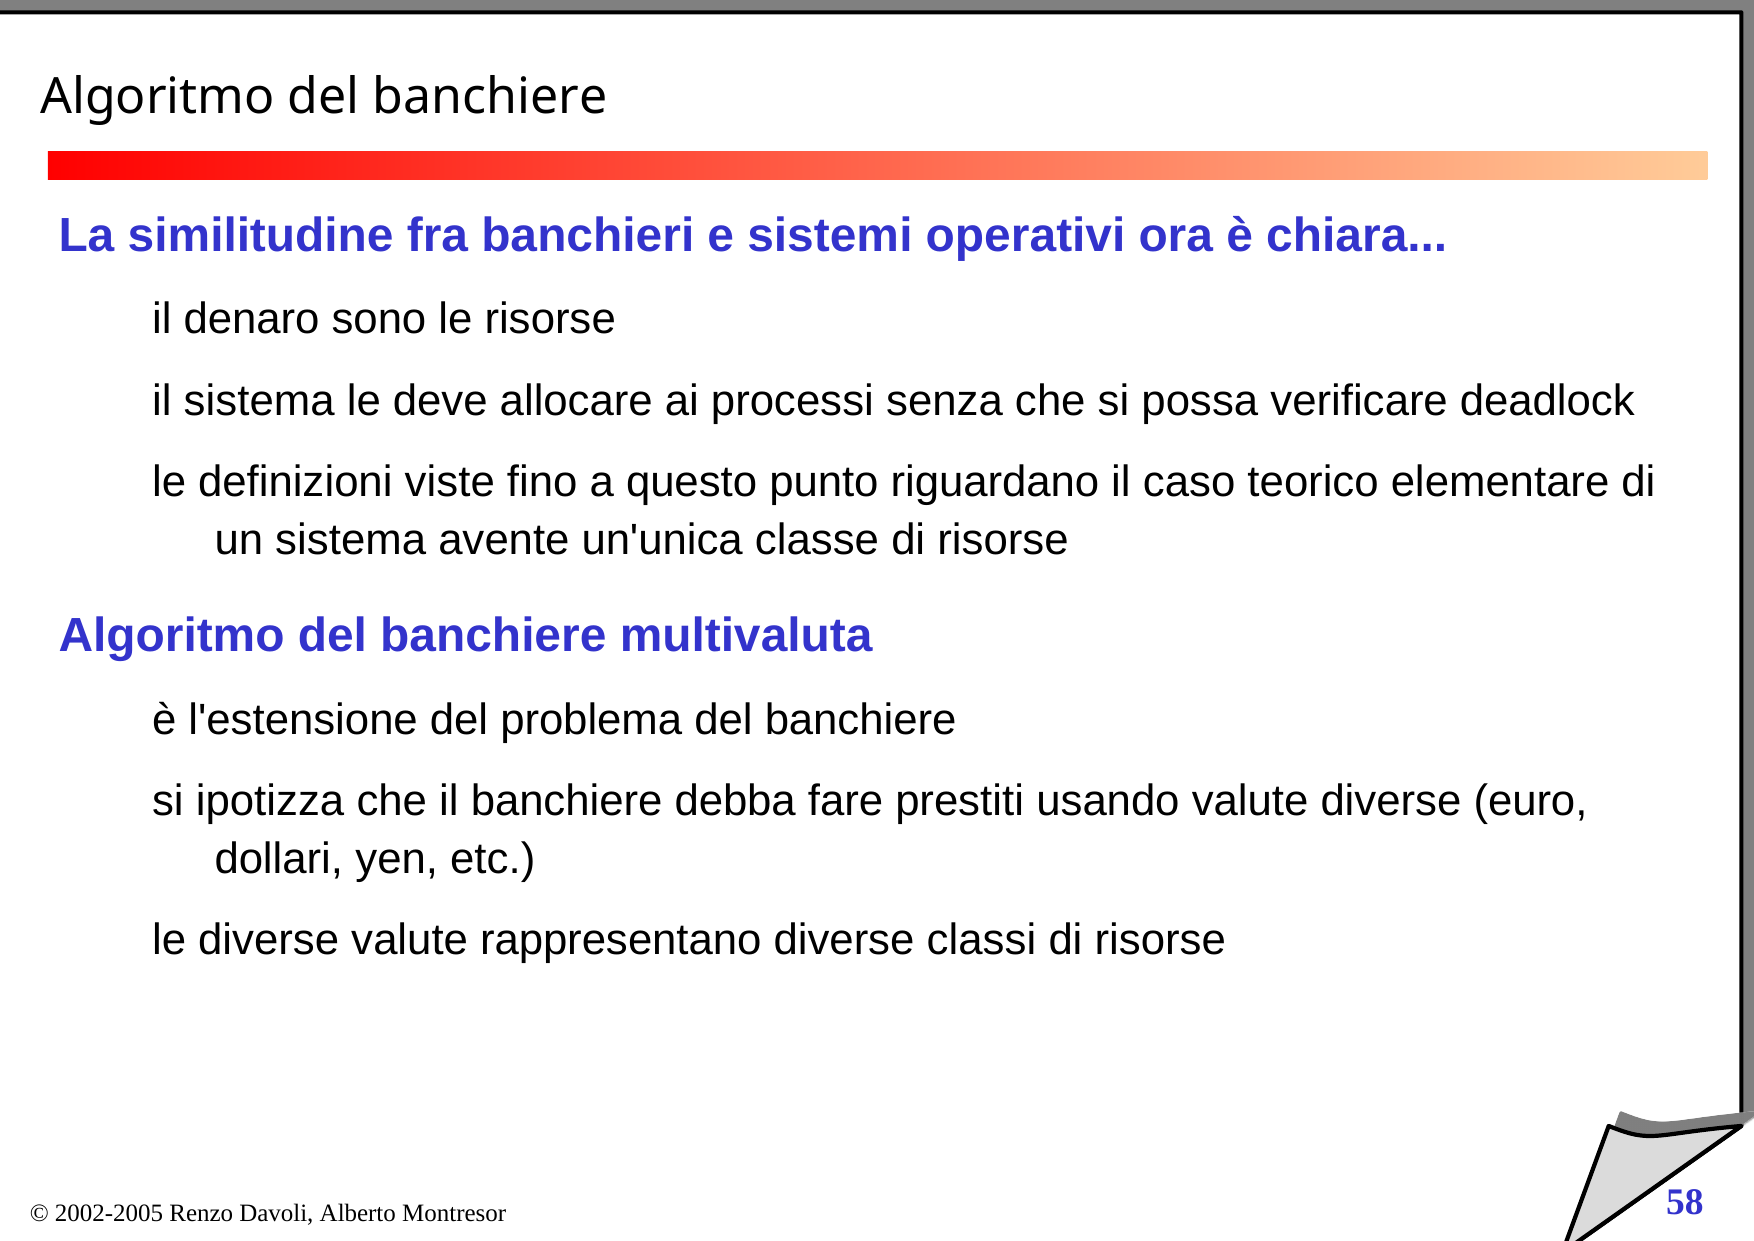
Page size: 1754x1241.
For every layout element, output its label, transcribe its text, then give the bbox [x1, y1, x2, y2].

list La similitudine fra banchieri e sistemi operativi ora è chiara... il denaro sono le risorse il sistema le deve allocare ai processi senza che si possa verificare deadlock le definizioni viste fino a questo punto riguardano il caso teorico elementare di un sistema avente un'unica classe di risorse Algoritmo del banchiere multivaluta è l'estensione del problema del banchiere si ipotizza che il banchiere debba fare prestiti usando valute diverse (euro, dollari, yen, etc.) le diverse valute rappresentano diverse classi di risorse [58, 206, 1696, 1163]
title Algoritmo del banchiere [40, 49, 1714, 144]
text_box q [750, 152, 754, 179]
